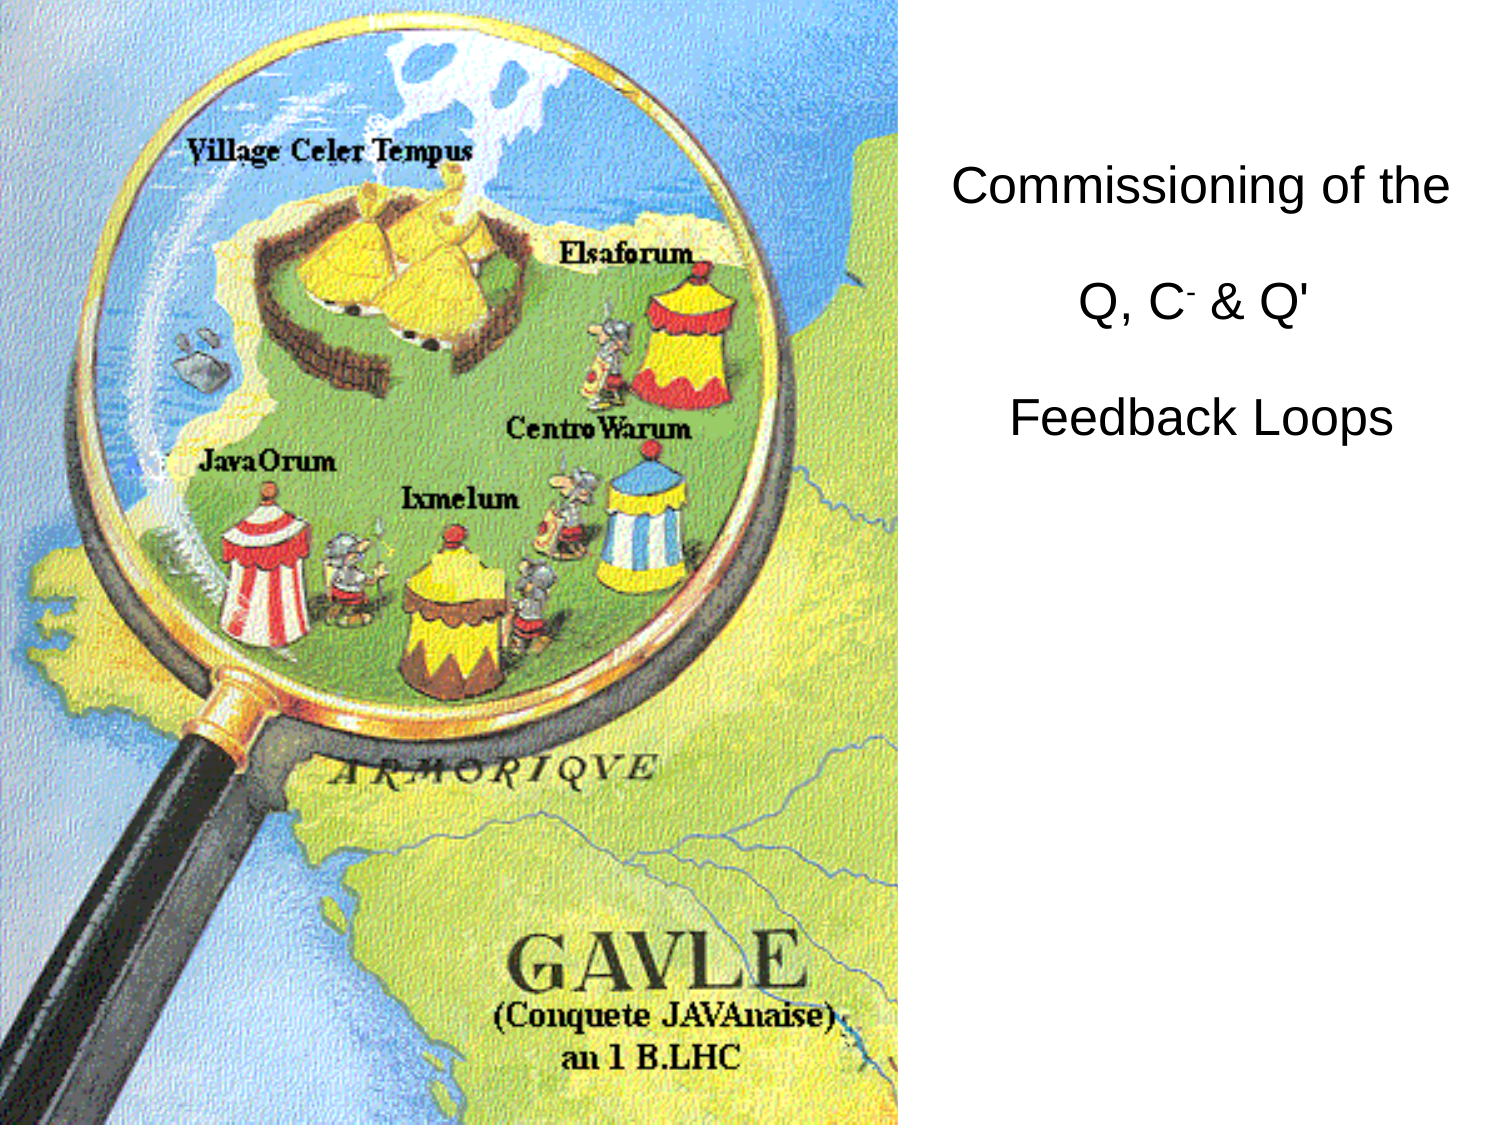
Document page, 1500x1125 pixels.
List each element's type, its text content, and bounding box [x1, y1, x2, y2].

picture [0, 0, 897, 1125]
text_box Commissioning of the Q, C- & Q' Feedback Loops [897, 0, 1500, 1125]
